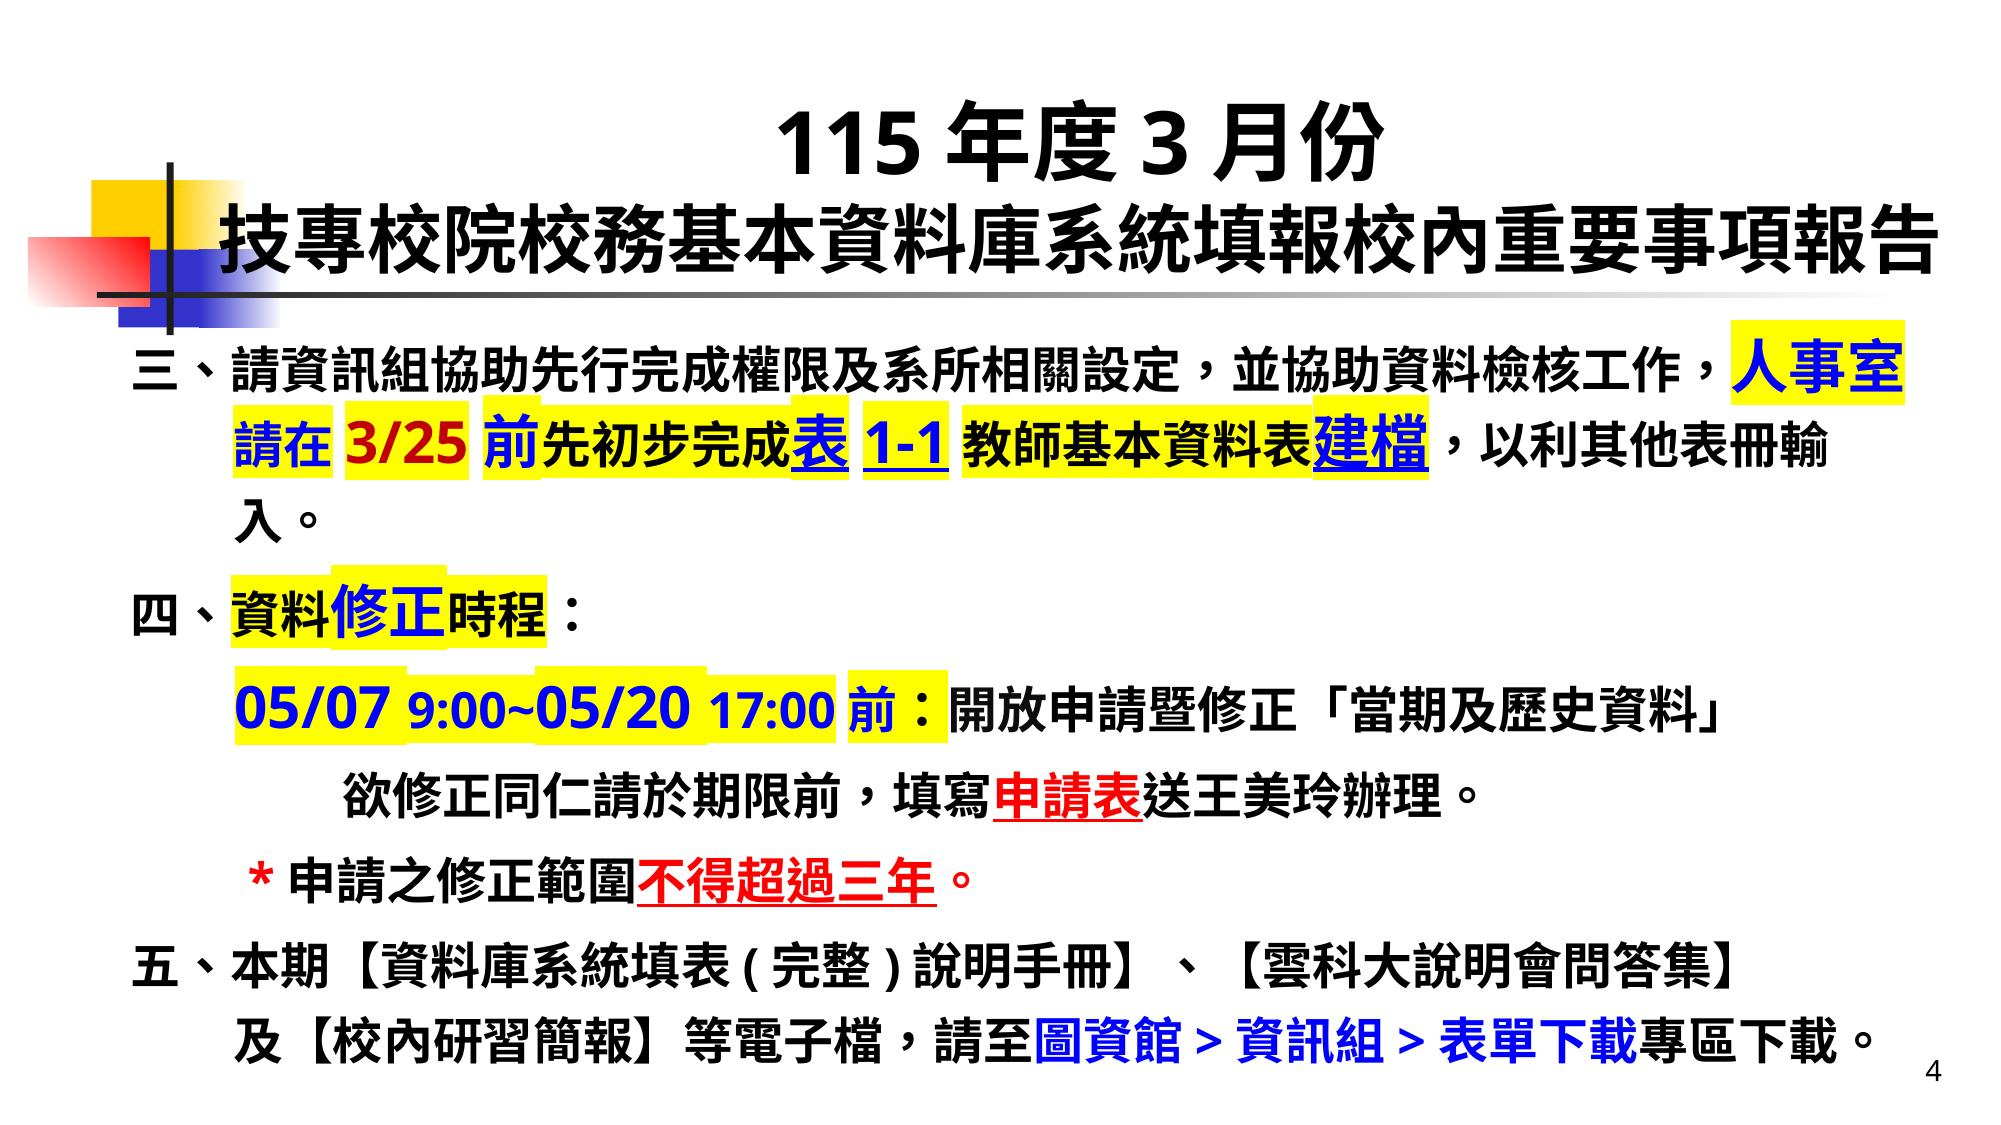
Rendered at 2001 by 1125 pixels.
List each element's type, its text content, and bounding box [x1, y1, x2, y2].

text_box 115年度3月份 技專校院校務基本資料庫系統填報校內重要事項報告 [175, 77, 1986, 290]
slide_number <編號> [1540, 1024, 1958, 1100]
list 三、請資訊組協助先行完成權限及系所相關設定，並協助資料檢核工作，人事室請在3/25前先初步完成表1-1教師基本資料表建檔，以利其他表冊輸入。 四、資料修正時程： 05/07 9:00~05/20 17:00前：開放申請暨修正「當期及歷史資料」 欲修正同仁請於期限前，填寫申請表送王美玲辦理。 *申請之修正範圍不得超過三年。 五、本期【資料庫系統填表(完整)說明手冊】、【雲科大說明會問答集】 及【校內研習簡報】等電子檔，請至圖資館>資訊組>表單下載專區下載。 [115, 317, 1924, 1061]
